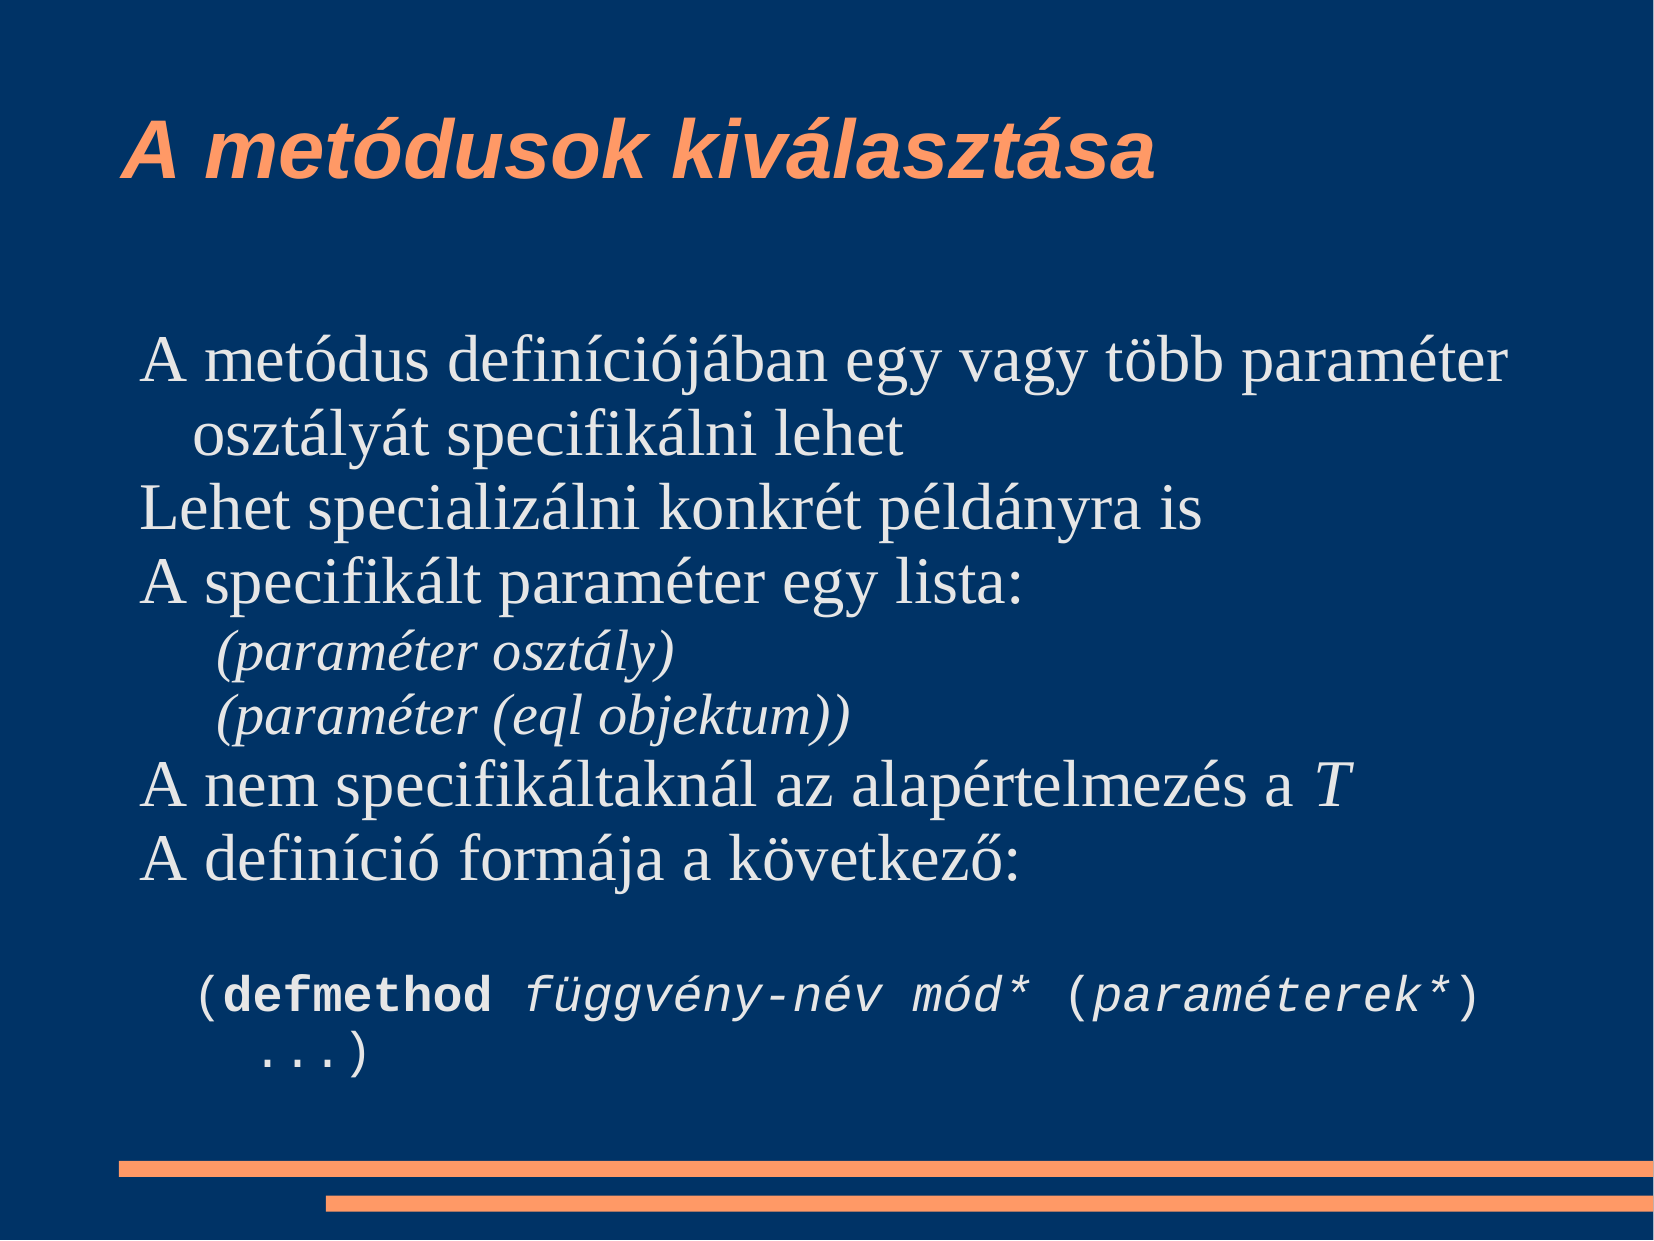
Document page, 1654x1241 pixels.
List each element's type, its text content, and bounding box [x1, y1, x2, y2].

title A metódusok kiválasztása [121, 53, 1534, 247]
list A metódus definíciójában egy vagy több paraméter osztályát specifikálni lehet Lehet specializálni konkrét példányra is A specifikált paraméter egy lista: (paraméter osztály) (paraméter (eql objektum)) A nem specifikáltaknál az alapértelmezés a T A definíció formája a következő: (defmethod függvény-név mód* (paraméterek*) ...) [121, 322, 1561, 1140]
